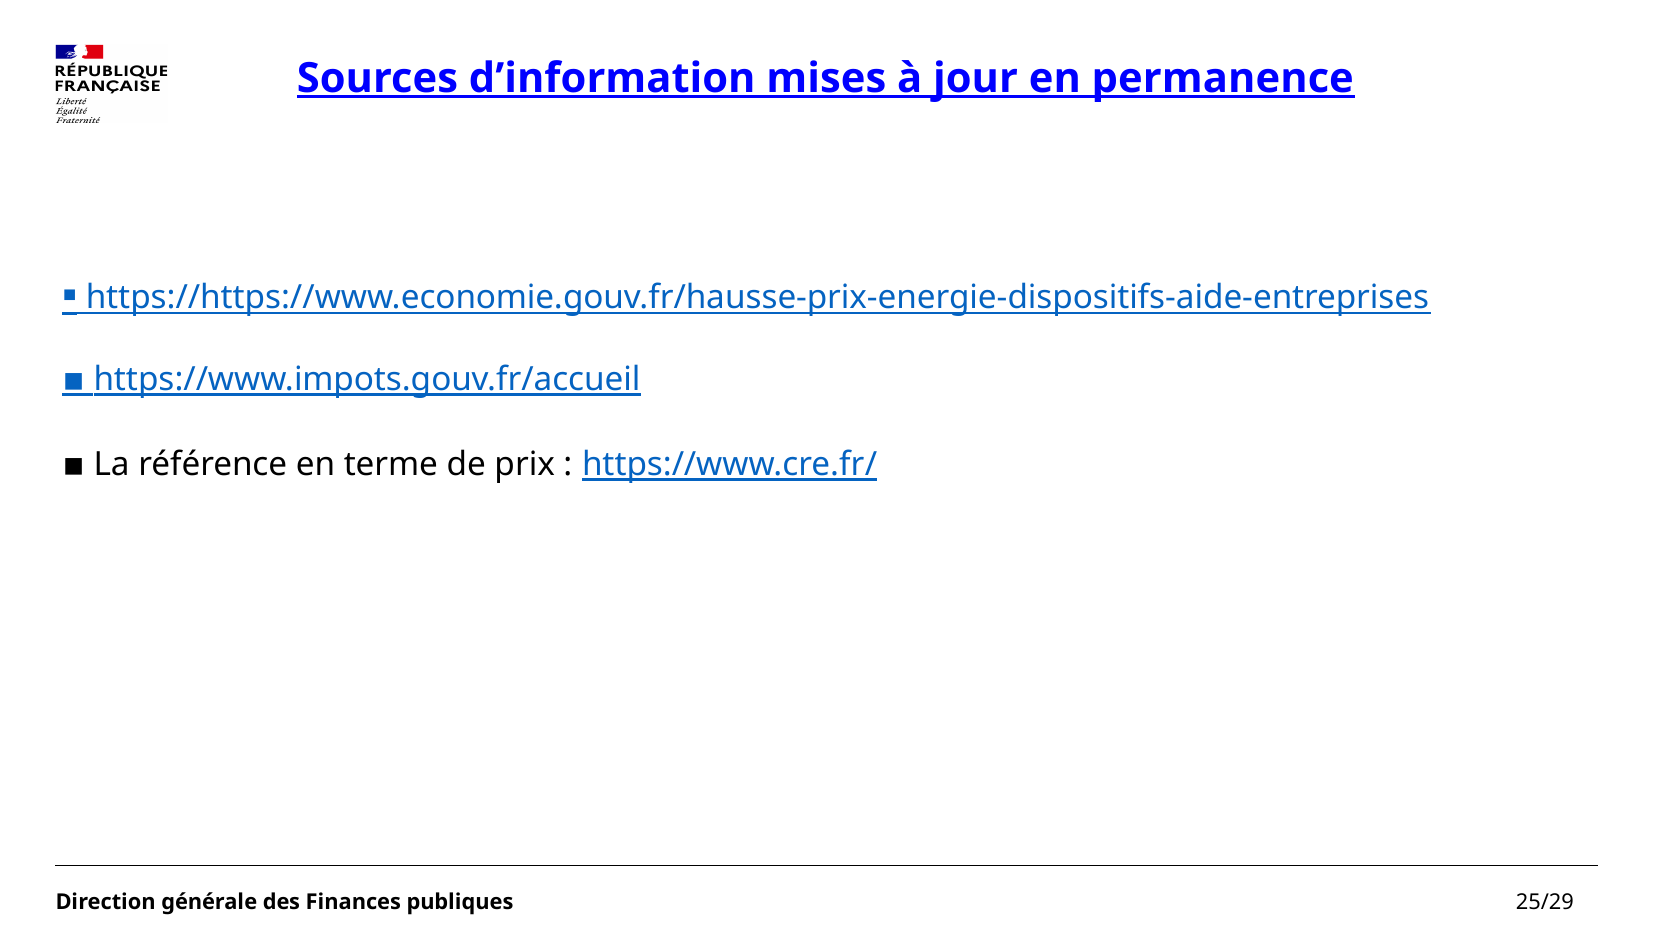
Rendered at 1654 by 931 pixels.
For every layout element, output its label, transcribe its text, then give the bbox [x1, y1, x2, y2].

list Sources d’information mises à jour en permanence [38, 47, 1583, 189]
text_box ▪ https://https://www.economie.gouv.fr/hausse-prix-energie-dispositifs-aide-entreprises ▪ https://www.impots.gouv.fr/accueil ▪ La référence en terme de prix : https://www.cre.fr/ [47, 259, 1536, 589]
